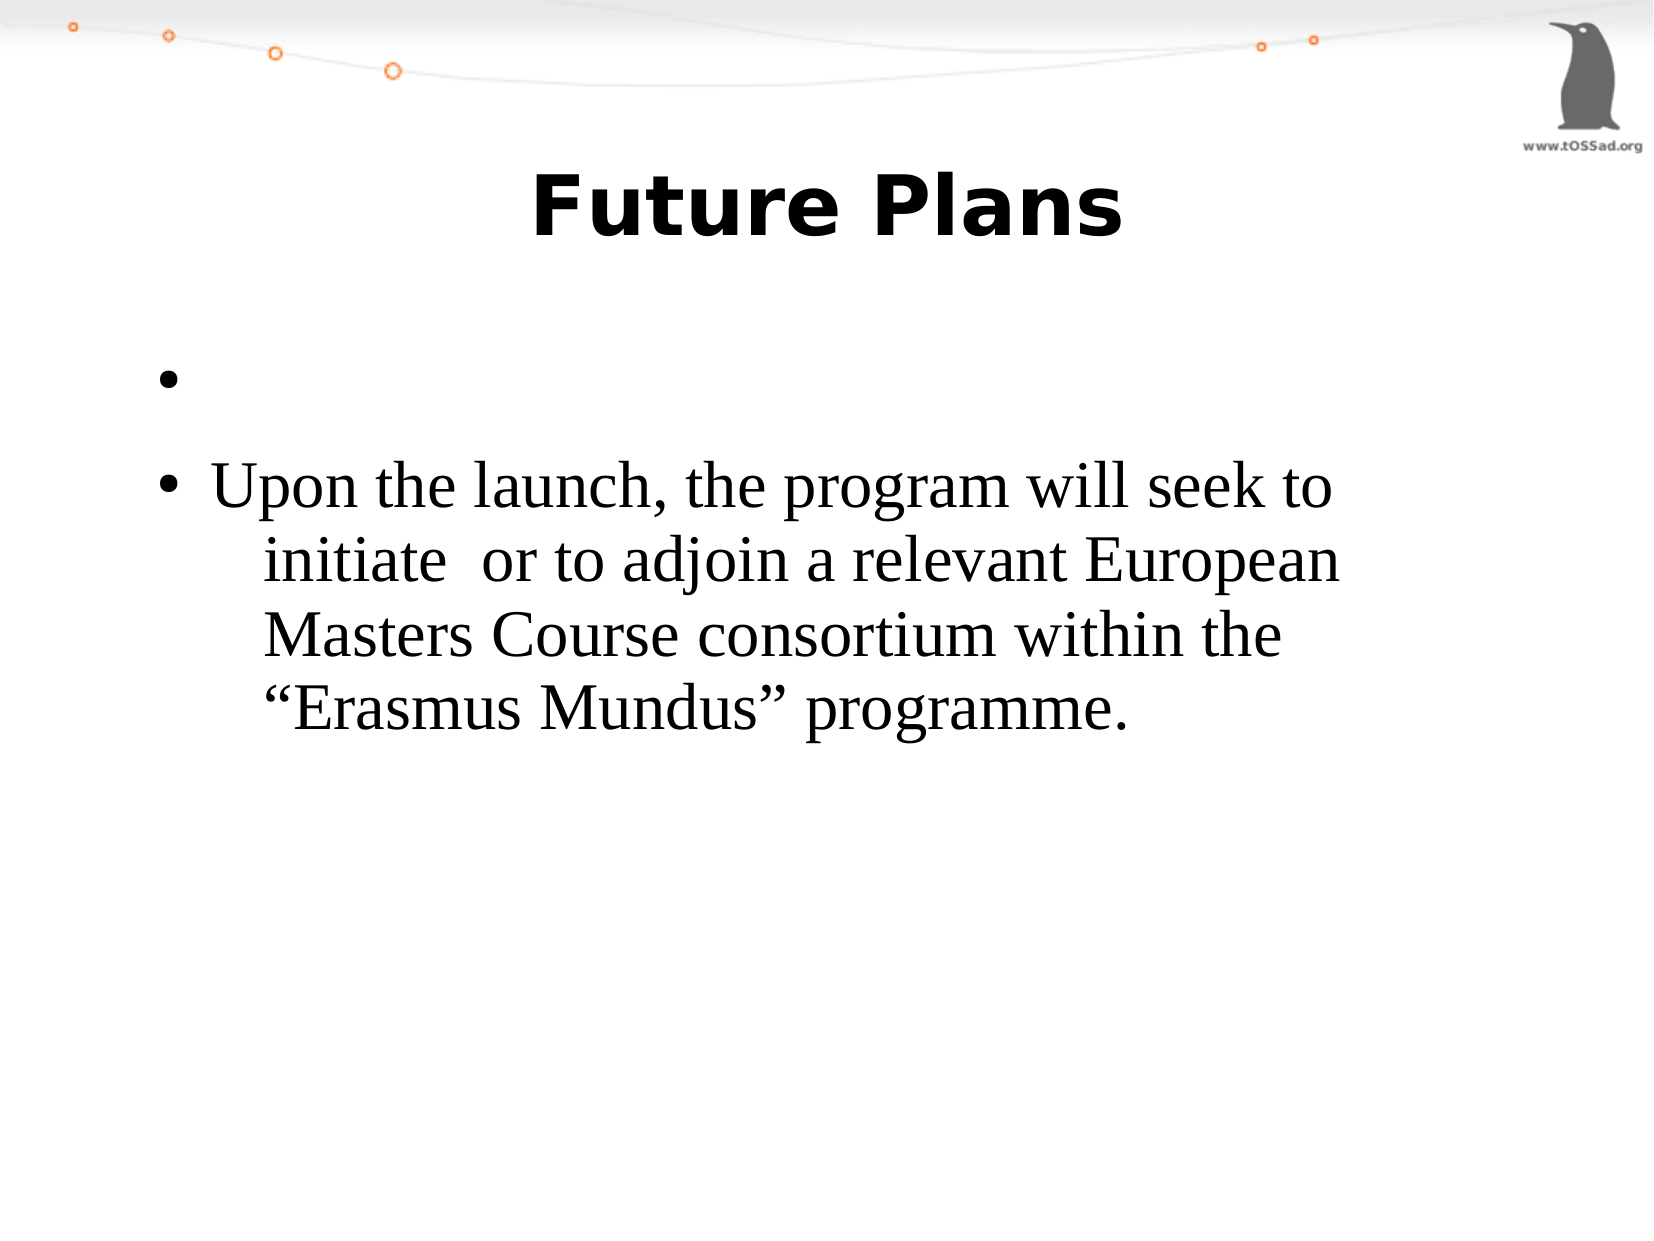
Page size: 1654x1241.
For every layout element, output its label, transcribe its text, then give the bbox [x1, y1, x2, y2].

title Future Plans [121, 102, 1534, 311]
list Upon the launch, the program will seek to initiate or to adjoin a relevant European Masters Course consortium within the “Erasmus Mundus” programme. [121, 344, 1534, 1127]
picture [0, 0, 1654, 157]
